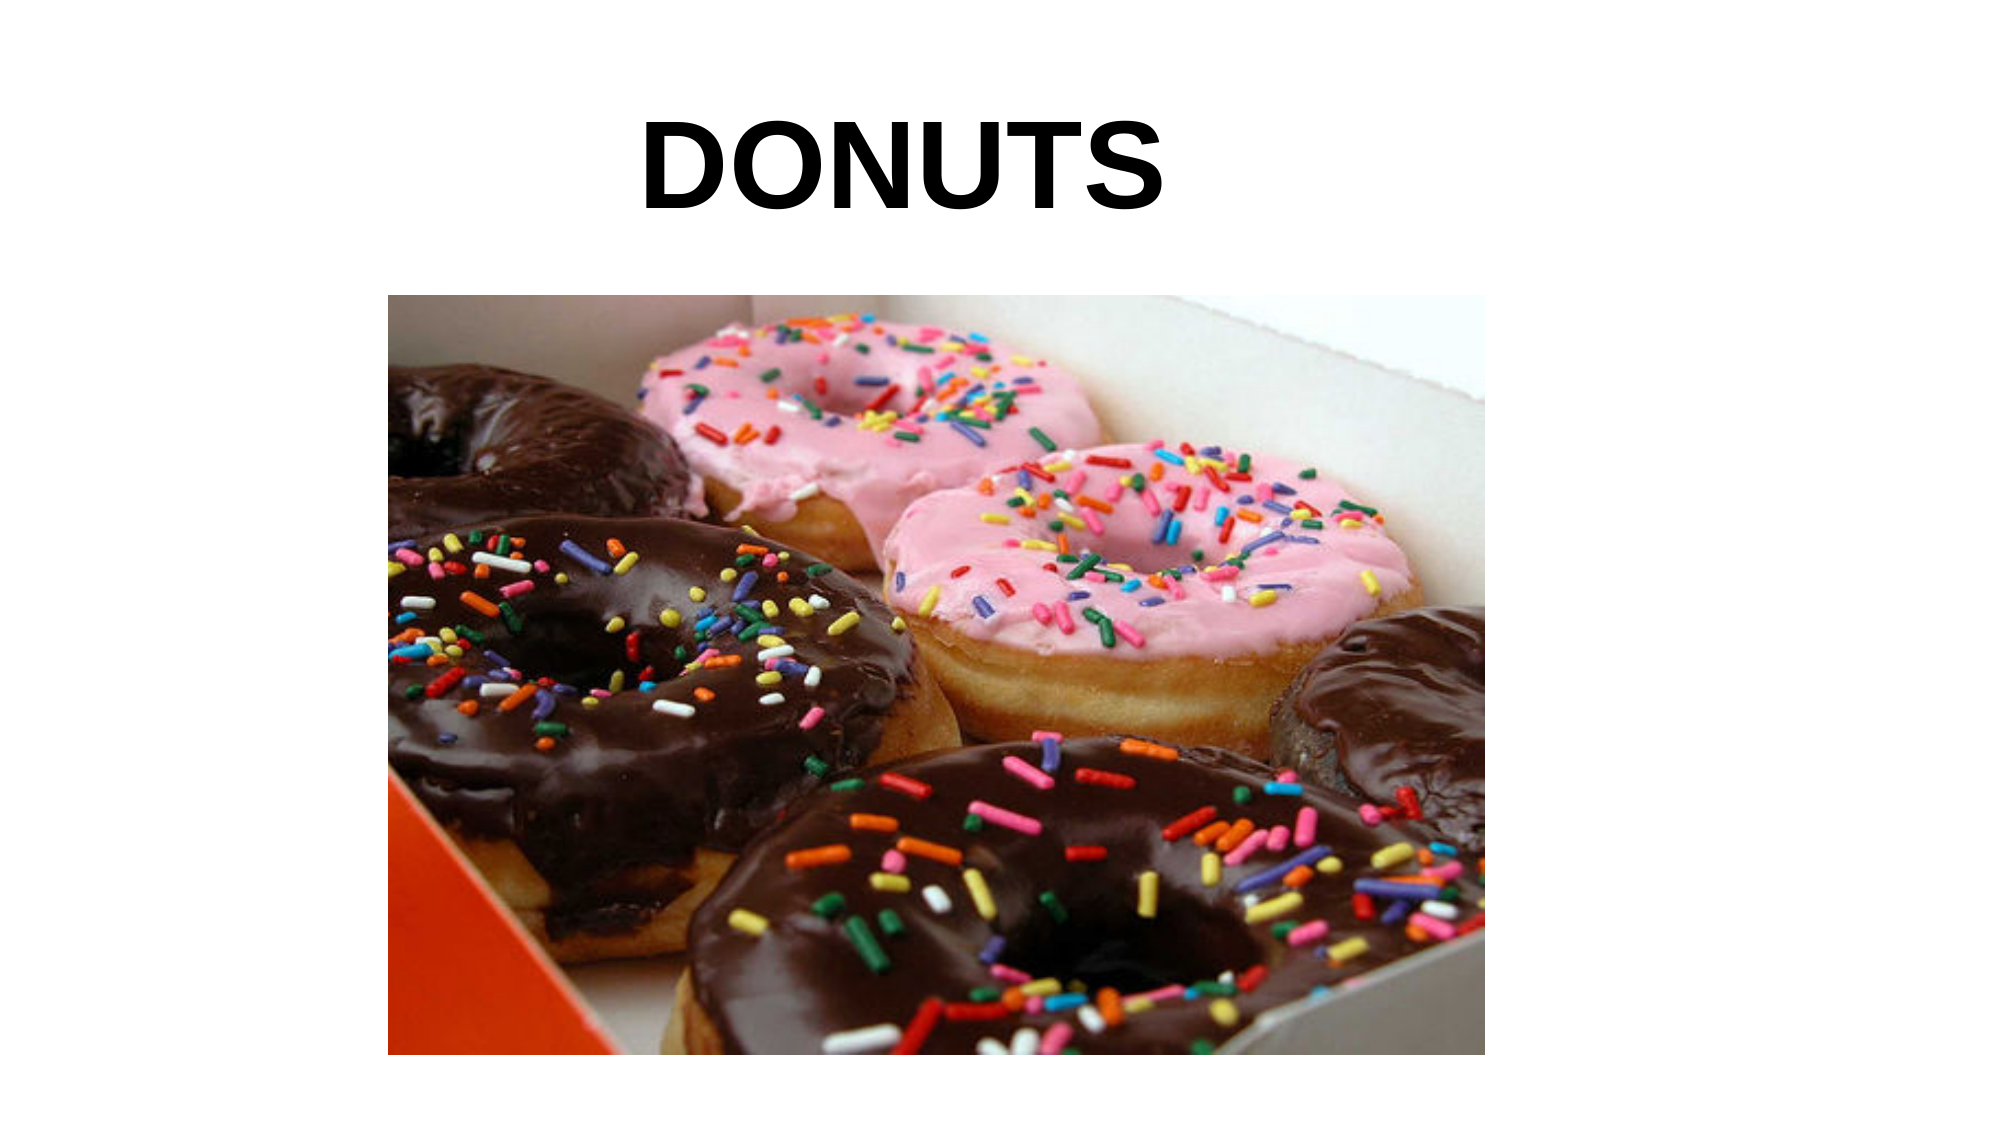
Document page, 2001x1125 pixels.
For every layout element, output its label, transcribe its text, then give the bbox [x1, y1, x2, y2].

title DONUTS [137, 59, 1863, 278]
picture [388, 295, 1485, 1055]
